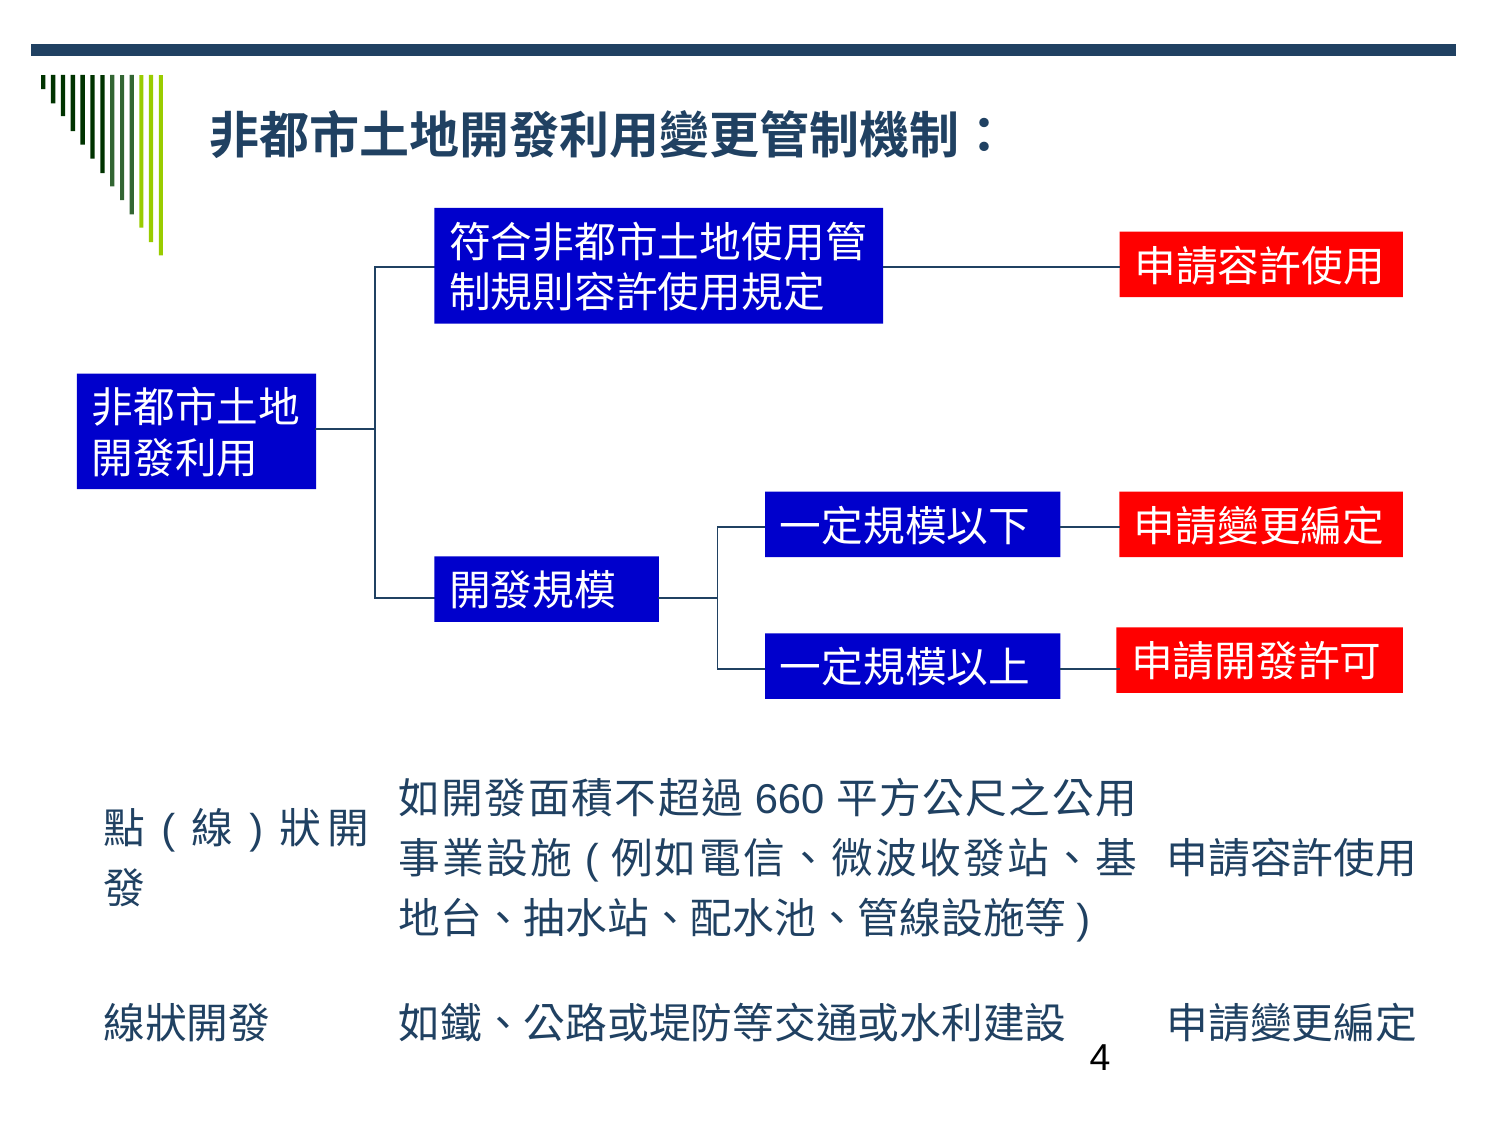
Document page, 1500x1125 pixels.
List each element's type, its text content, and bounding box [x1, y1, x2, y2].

table_header 申請容許使用 [1152, 752, 1459, 952]
text_box 一定規模以上 [765, 633, 1061, 699]
text_box 符合非都市土地使用管制規則容許使用規定 [434, 207, 884, 324]
text_box 申請容許使用 [1119, 231, 1403, 298]
text_box 非都市土地開發利用變更管制機制： [194, 96, 1447, 172]
table_header 如開發面積不超過660平方公尺之公用事業設施(例如電信、微波收發站、基地台、抽水站、配水池、管線設施等) [384, 752, 1152, 952]
table_cell 如鐵、公路或堤防等交通或水利建設 [384, 952, 1152, 1082]
text_box 開發規模 [434, 556, 659, 622]
text_box 一定規模以下 [765, 491, 1061, 558]
text_box 申請變更編定 [1119, 491, 1403, 558]
text_box 非都市土地開發利用 [76, 373, 317, 490]
text_box 申請開發許可 [1116, 627, 1403, 693]
table_header 點(線)狀開發 [89, 752, 384, 952]
table_cell 線狀開發 [89, 952, 384, 1082]
table_cell 申請變更編定 [1152, 952, 1459, 1082]
